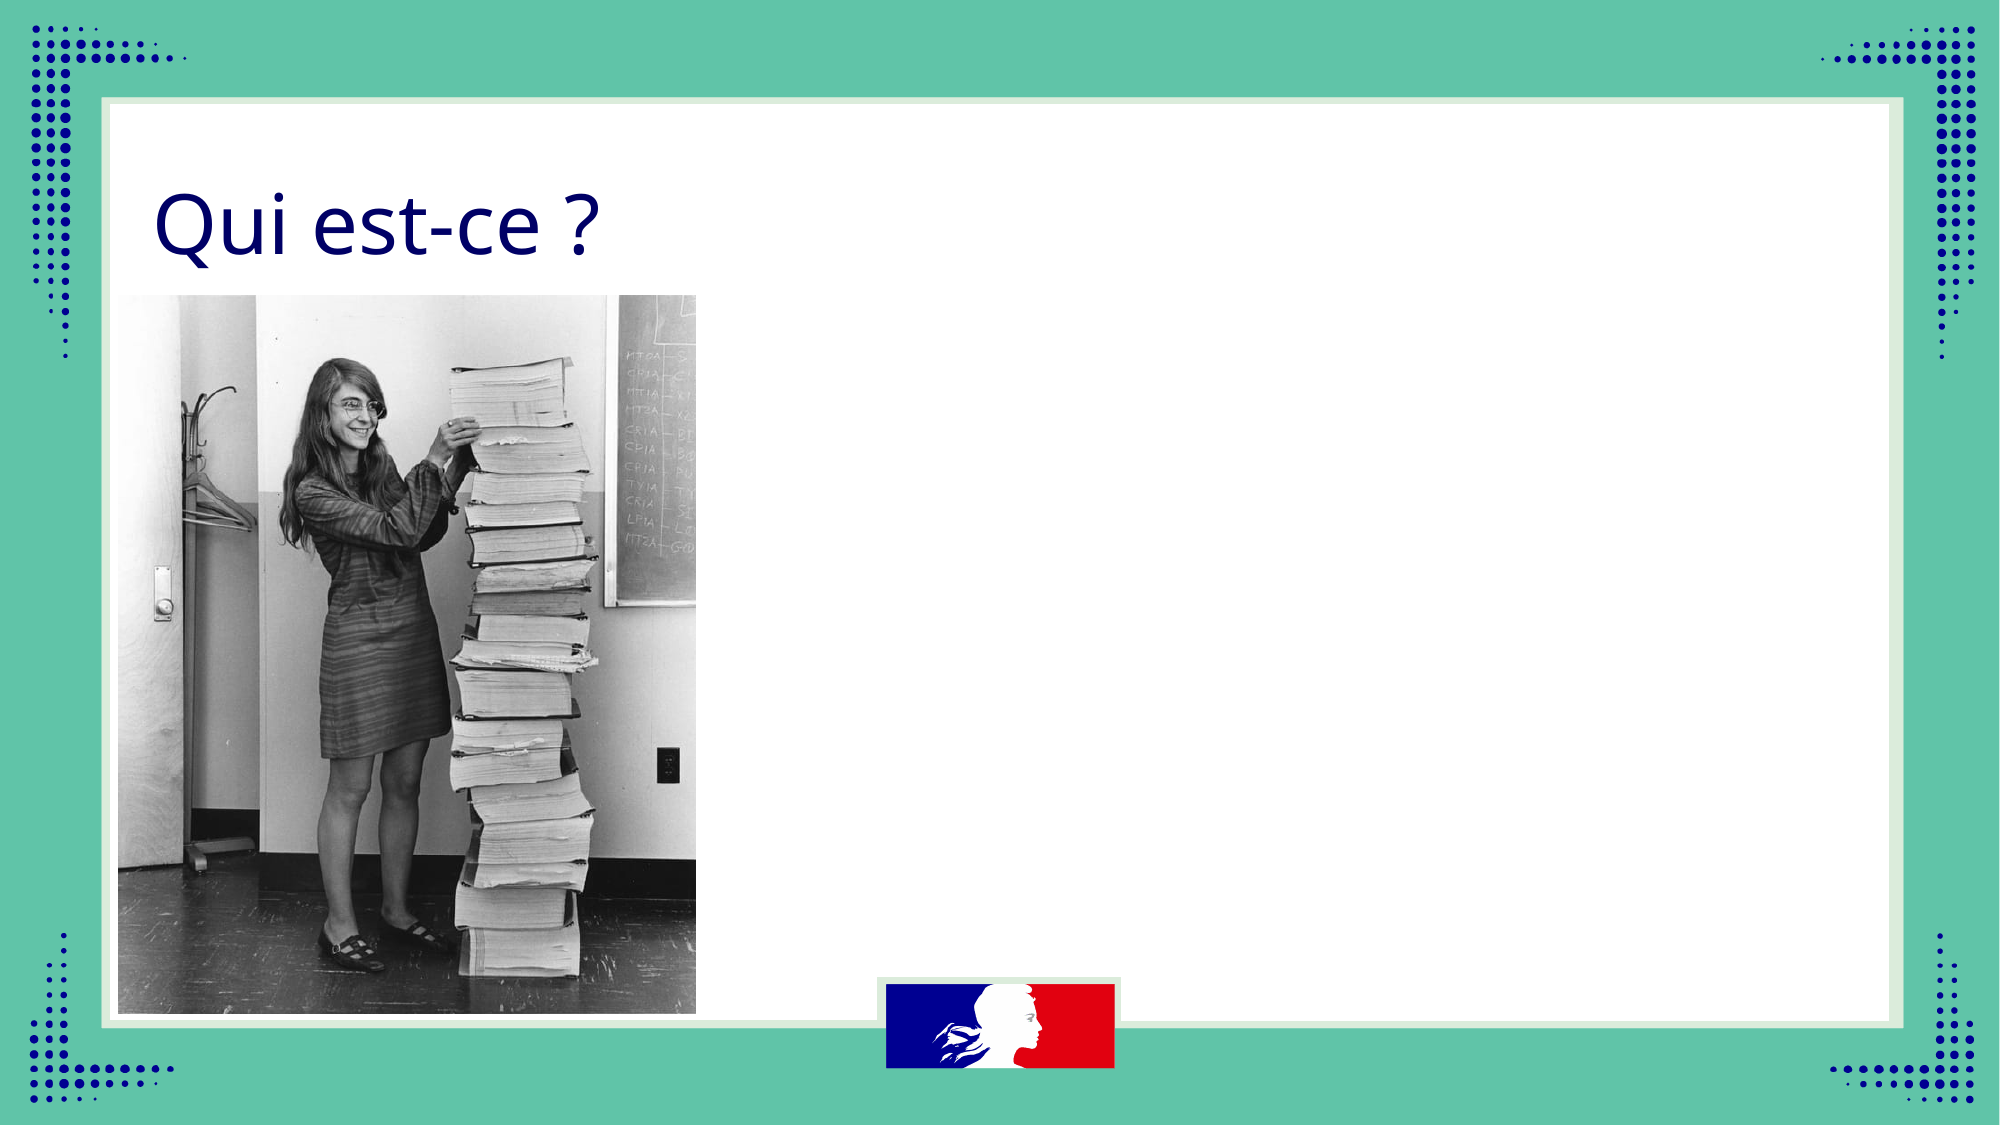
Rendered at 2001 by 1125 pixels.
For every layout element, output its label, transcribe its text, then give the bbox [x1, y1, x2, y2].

title Qui est-ce ? [137, 150, 1873, 299]
picture [0, 0, 2000, 1125]
